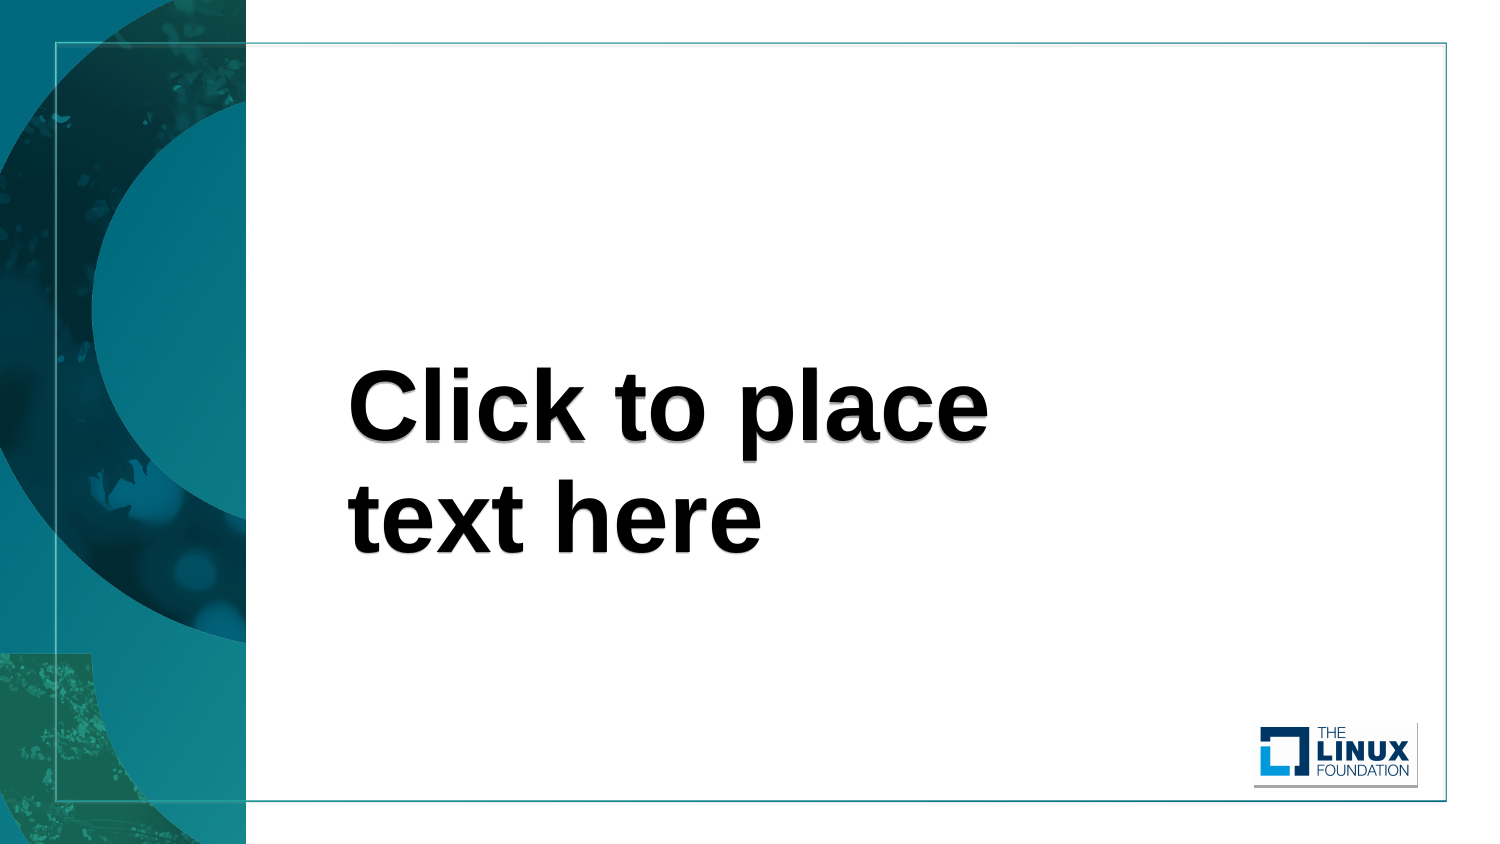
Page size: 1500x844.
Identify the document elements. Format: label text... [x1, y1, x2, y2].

list Click to place text here [288, 223, 1420, 701]
picture [1254, 719, 1418, 785]
